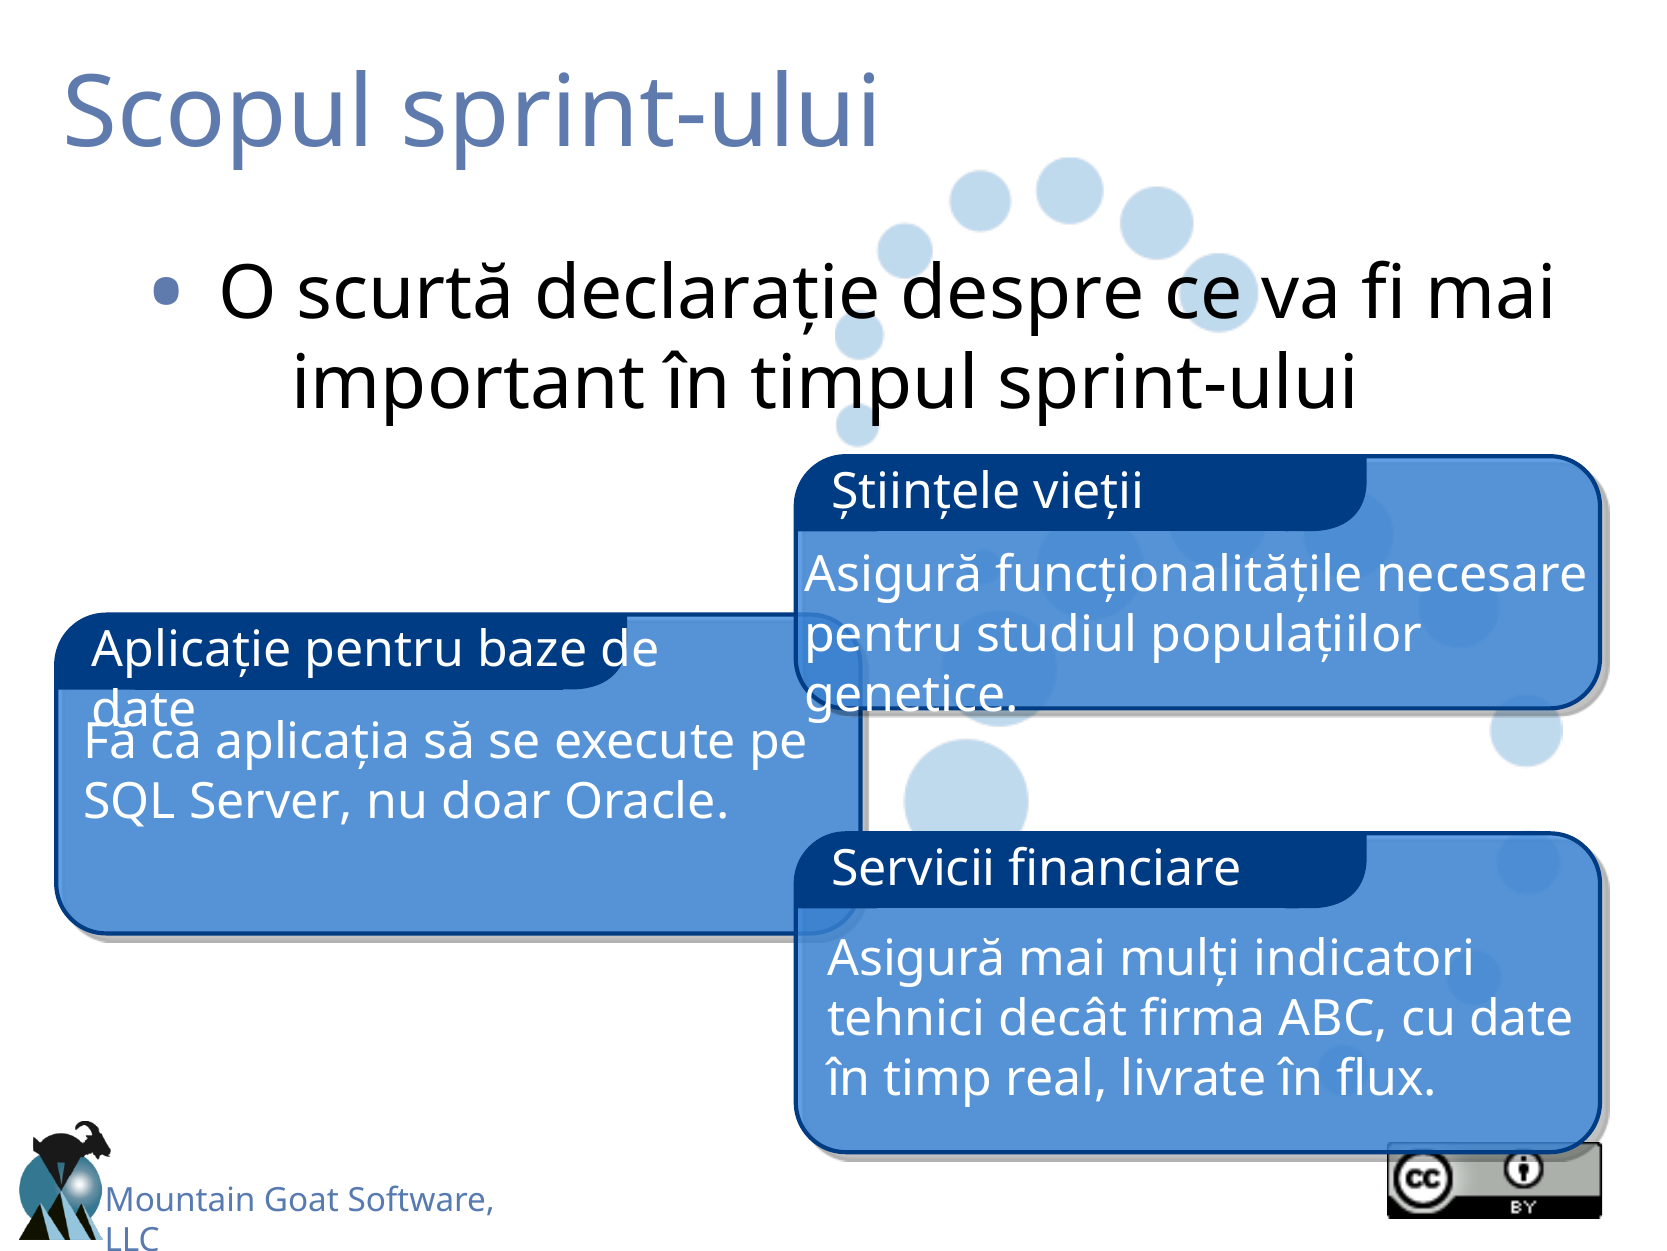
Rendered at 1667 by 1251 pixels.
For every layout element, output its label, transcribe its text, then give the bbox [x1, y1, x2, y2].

text_box [841, 687, 855, 695]
text_box [811, 687, 826, 700]
text_box Servicii financiare [840, 827, 1340, 910]
text_box [872, 687, 886, 709]
text_box Asigură funcționalitățile necesare pentru studiul populațiilor genetice. [796, 533, 1600, 683]
text_box Asigură mai mulți indicatori tehnici decât firma ABC, cu date în timp real, livrate în flux. [819, 917, 1583, 1133]
text_box [118, 461, 928, 827]
text_box [901, 687, 915, 695]
text_box [56, 620, 1600, 1153]
text_box [1340, 456, 1600, 533]
list O scurtă declarație despre ce va fi mai important în timpul sprint-ului [56, 237, 1609, 444]
text_box Aplicație pentru baze de date [83, 608, 781, 692]
text_box [984, 687, 998, 695]
text_box [931, 683, 1594, 709]
title Scopul sprint-ului [56, 18, 1609, 194]
text_box Științele vieții [823, 450, 1340, 533]
text_box Fă ca aplicația să se execute pe SQL Server, nu doar Oracle. [75, 700, 840, 917]
